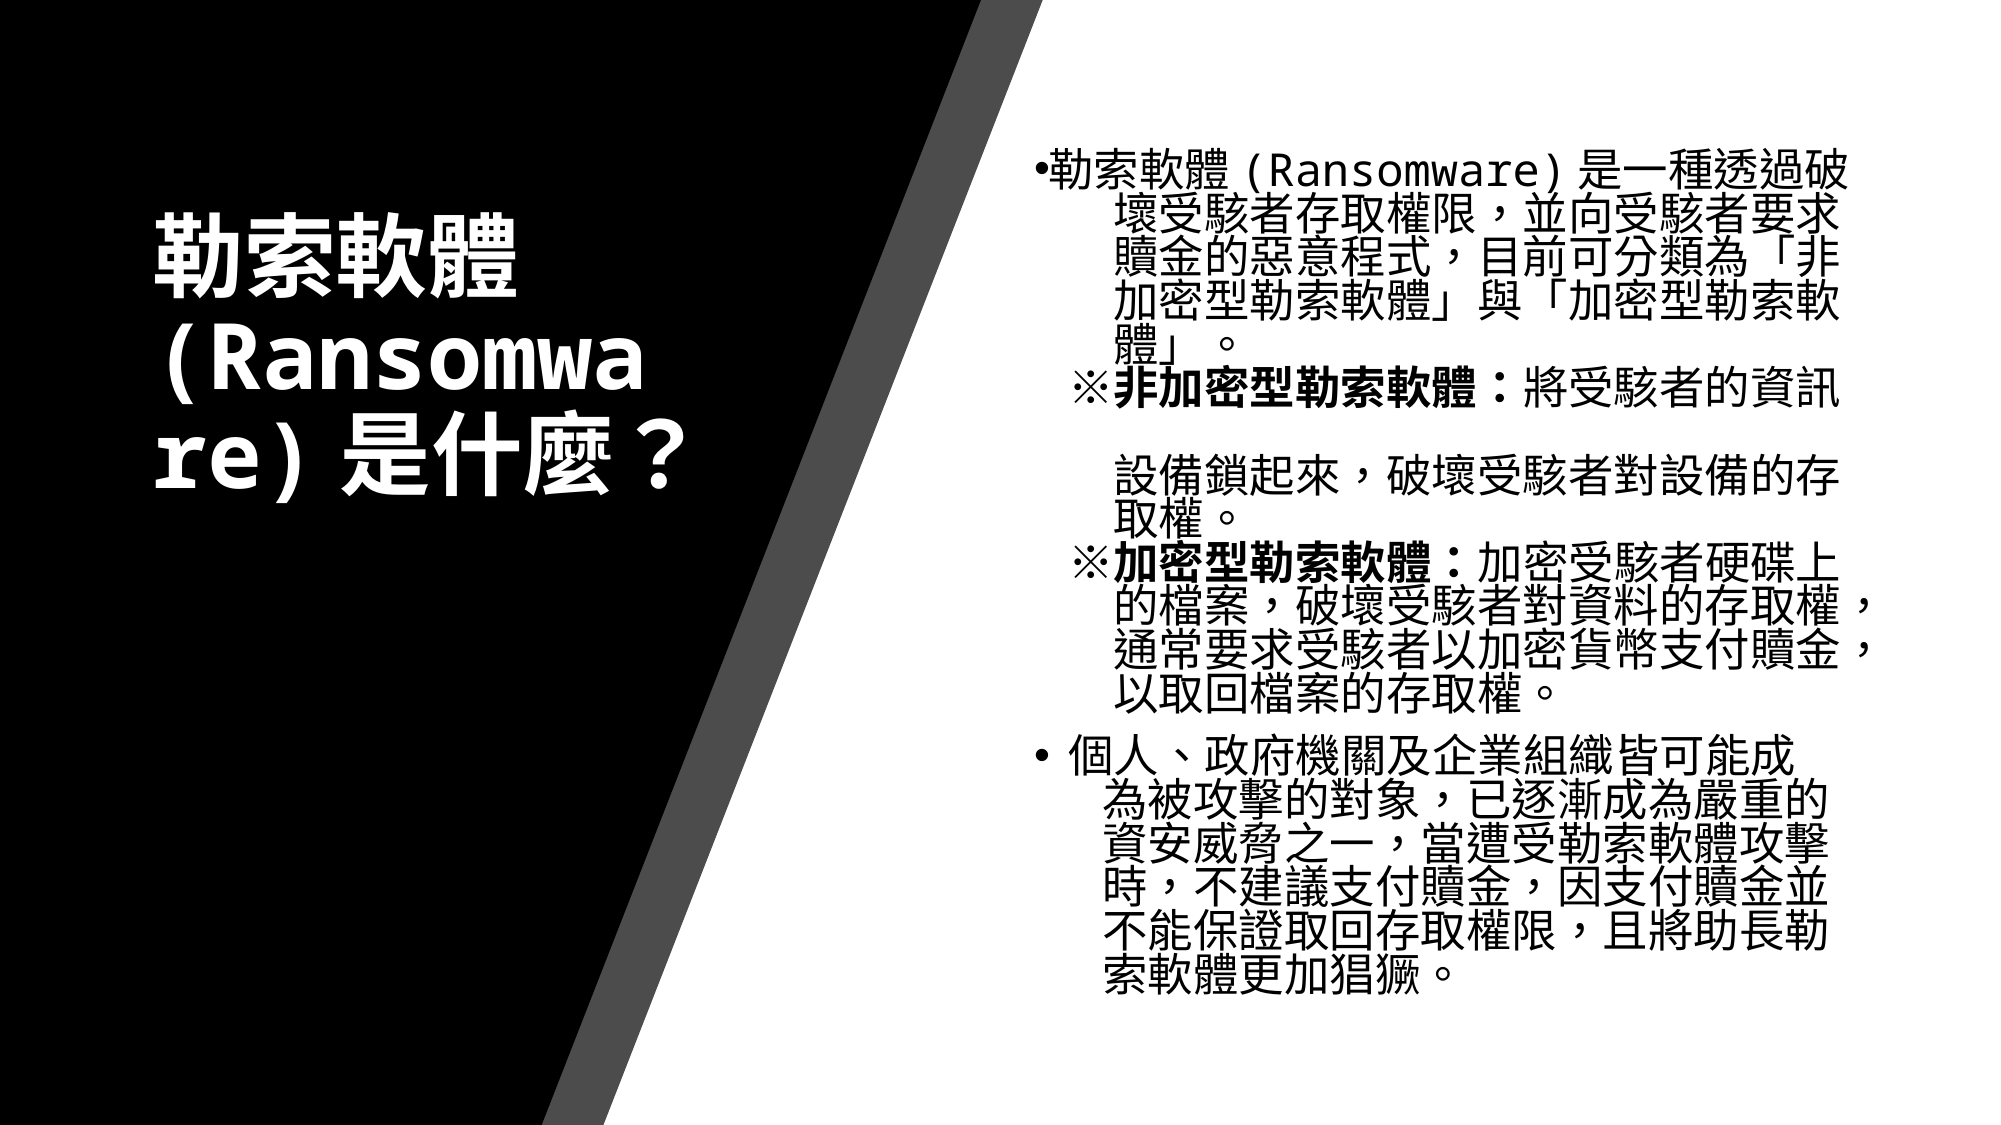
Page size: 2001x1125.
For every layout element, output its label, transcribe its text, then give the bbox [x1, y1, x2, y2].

title 勒索軟體(Ransomware)是什麼？ [137, 115, 717, 605]
text_box [0, 0, 2000, 1125]
list 勒索軟體(Ransomware)是一種透過破 壞受駭者存取權限，並向受駭者要求 贖金的惡意程式，目前可分類為「非 加密型勒索軟體」與「加密型勒索軟 體」。 ※非加密型勒索軟體：將受駭者的資訊 設備鎖起來，破壞受駭者對設備的存 取權。 ※加密型勒索軟體：加密受駭者硬碟上 的檔案，破壞受駭者對資料的存取權， 通常要求受駭者以加密貨幣支付贖金， 以取回檔案的存取權。 個人、政府機關及企業組織皆可能成 為被攻擊的對象，已逐漸成為嚴重的 資安威脅之一，當遭受勒索軟體攻擊 時，不建議支付贖金，因支付贖金並 不能保證取回存取權限，且將助長勒 索軟體更加猖獗。 [1019, 115, 1928, 1036]
